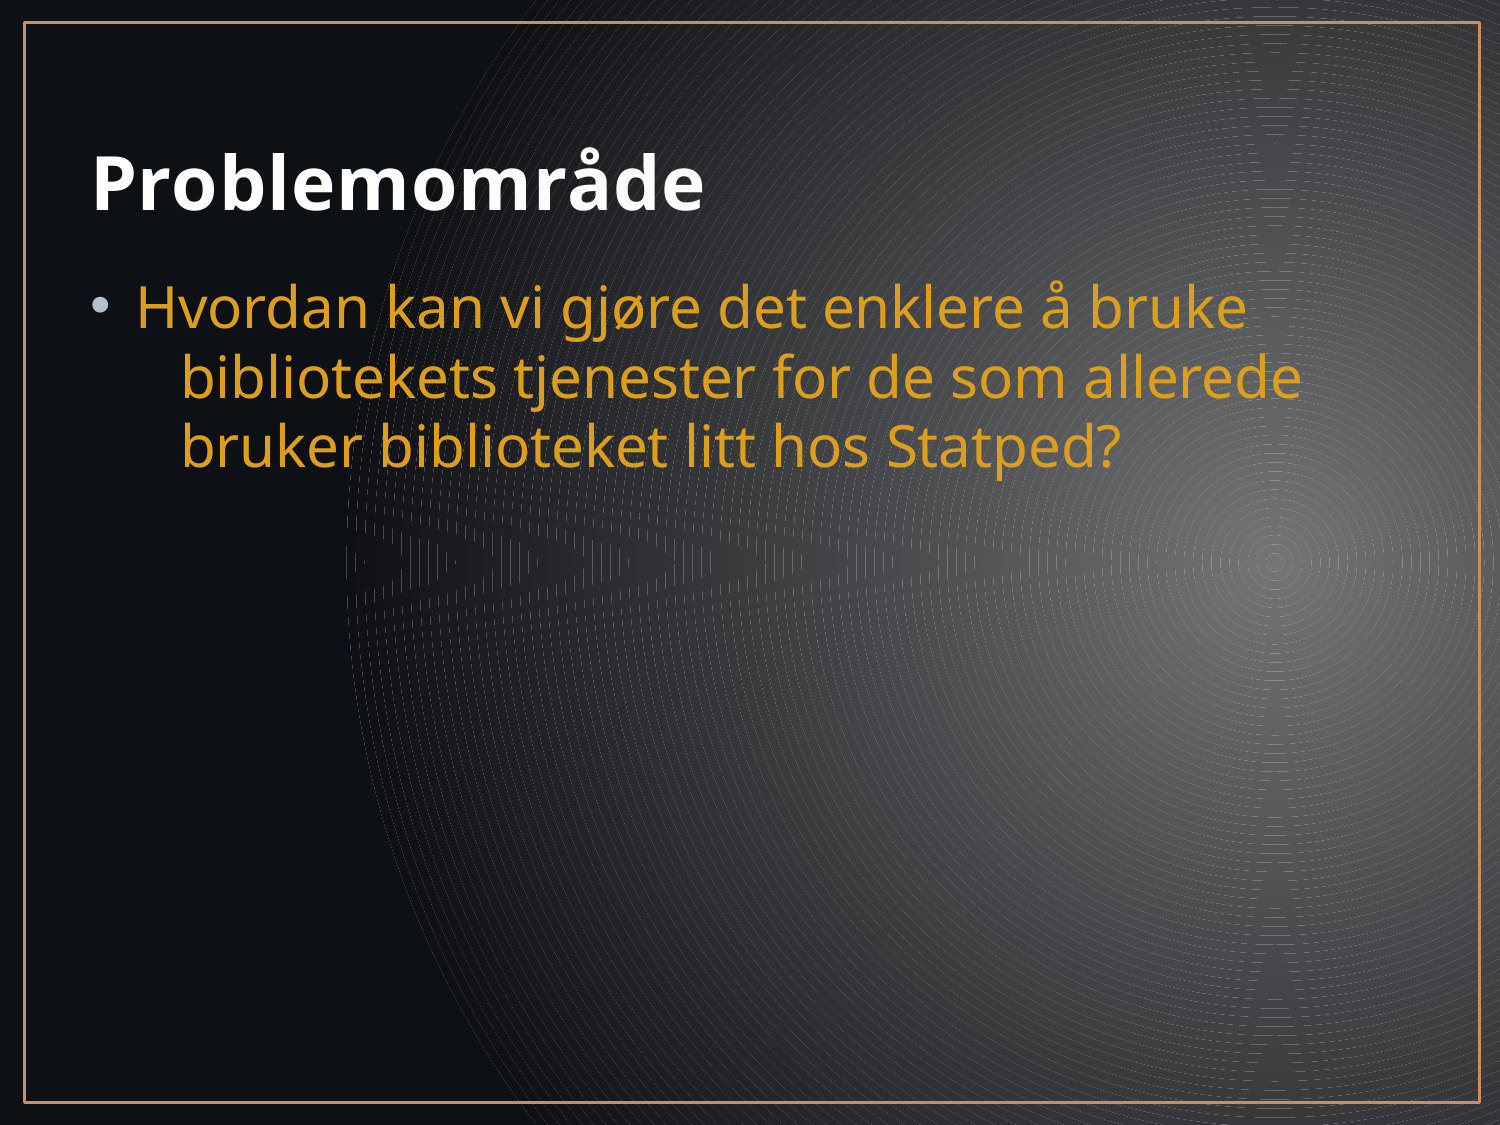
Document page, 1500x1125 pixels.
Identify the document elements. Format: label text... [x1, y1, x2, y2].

title Problemområde [75, 45, 1426, 233]
list Hvordan kan vi gjøre det enklere å bruke bibliotekets tjenester for de som allerede bruker biblioteket litt hos Statped? [75, 262, 1412, 1005]
